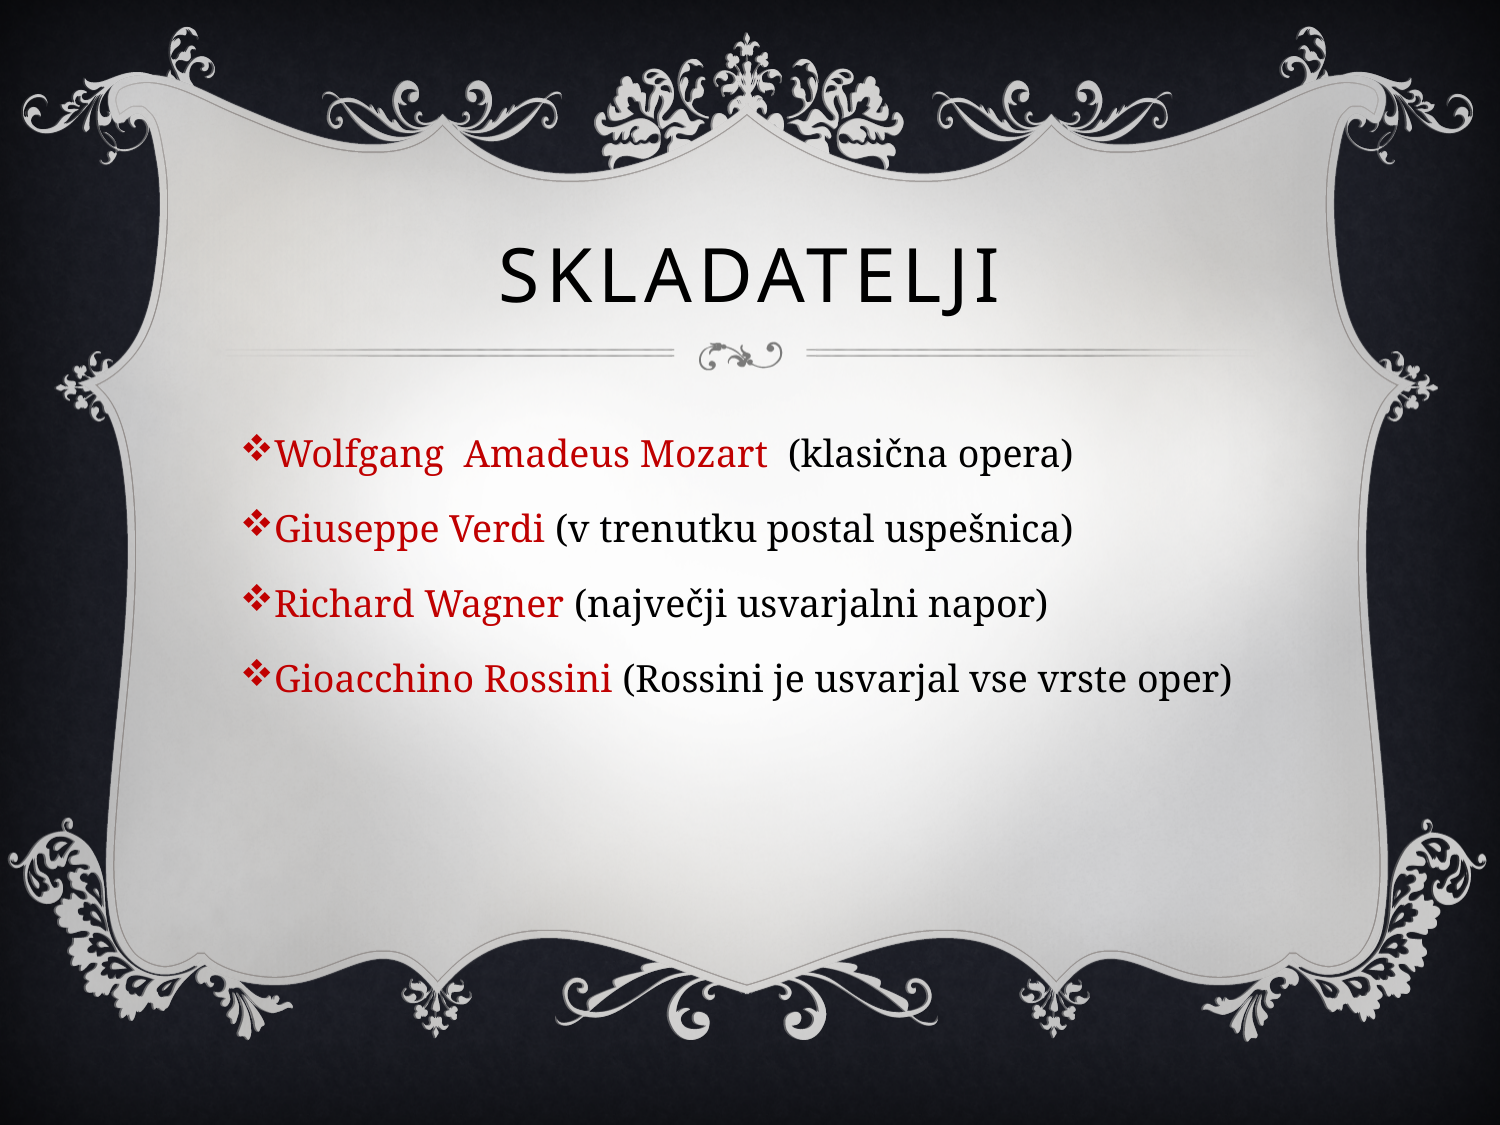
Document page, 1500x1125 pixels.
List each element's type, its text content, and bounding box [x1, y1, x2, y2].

list Wolfgang Amadeus Mozart (klasična opera) Giuseppe Verdi (v trenutku postal uspešnica) Richard Wagner (največji usvarjalni napor) Gioacchino Rossini (Rossini je usvarjal vse vrste oper) [225, 399, 1275, 900]
title Skladatelji [225, 212, 1275, 325]
picture [0, 0, 1500, 1125]
